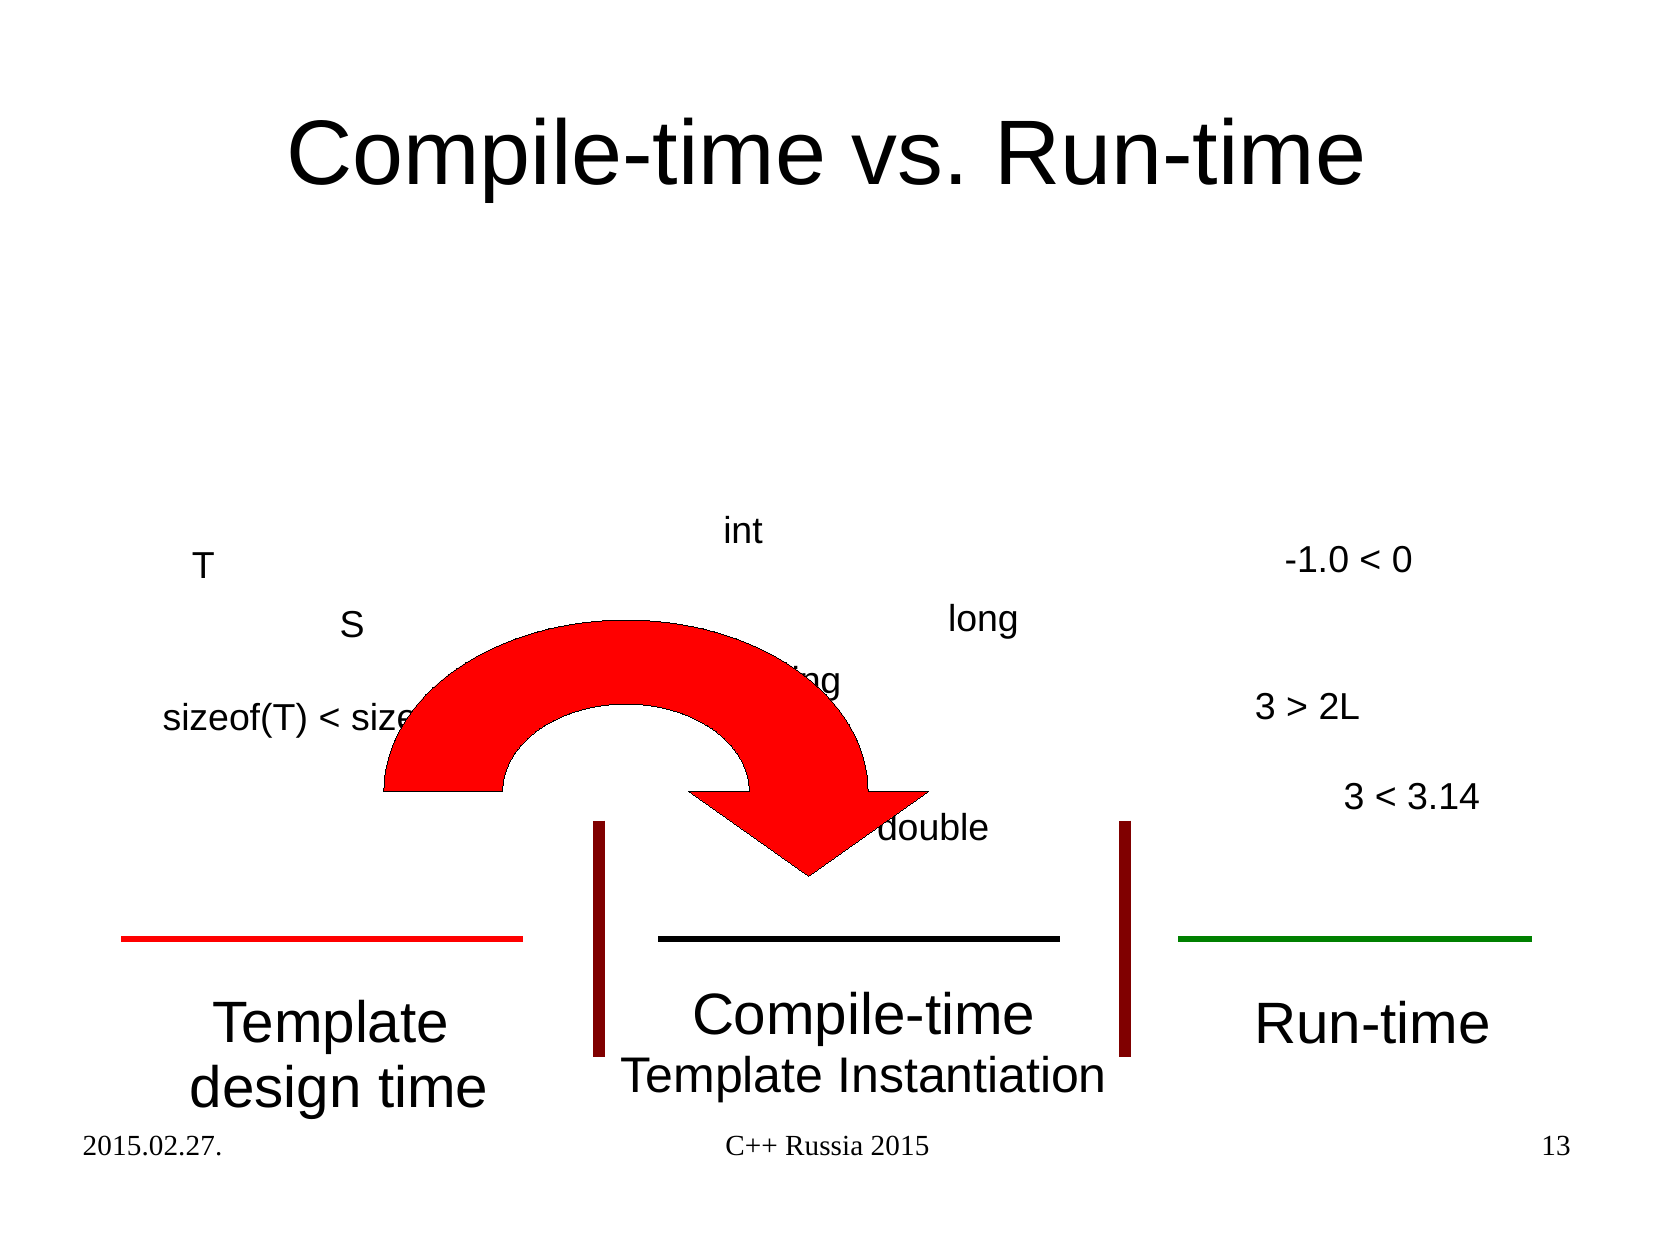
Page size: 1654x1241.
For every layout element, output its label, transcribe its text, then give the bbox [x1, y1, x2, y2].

text_box 3 < 3.14 [1328, 767, 1495, 825]
text_box S [324, 596, 380, 656]
text_box 3 > 2L [1240, 678, 1376, 736]
text_box int [708, 501, 778, 559]
title Compile-time vs. Run-time [82, 49, 1571, 257]
text_box Run-time [1239, 983, 1506, 1063]
text_box -1.0 < 0 [1269, 531, 1428, 589]
text_box Compile-time Template Instantiation [606, 974, 1123, 1166]
text_box sizeof(T) < sizeof(S) [147, 689, 430, 747]
text_box T [177, 537, 231, 595]
text_box std::string [767, 651, 857, 709]
text_box Template design time [175, 982, 504, 1131]
text_box [383, 620, 929, 877]
text_box long [933, 590, 1034, 648]
text_box double [862, 799, 1004, 857]
